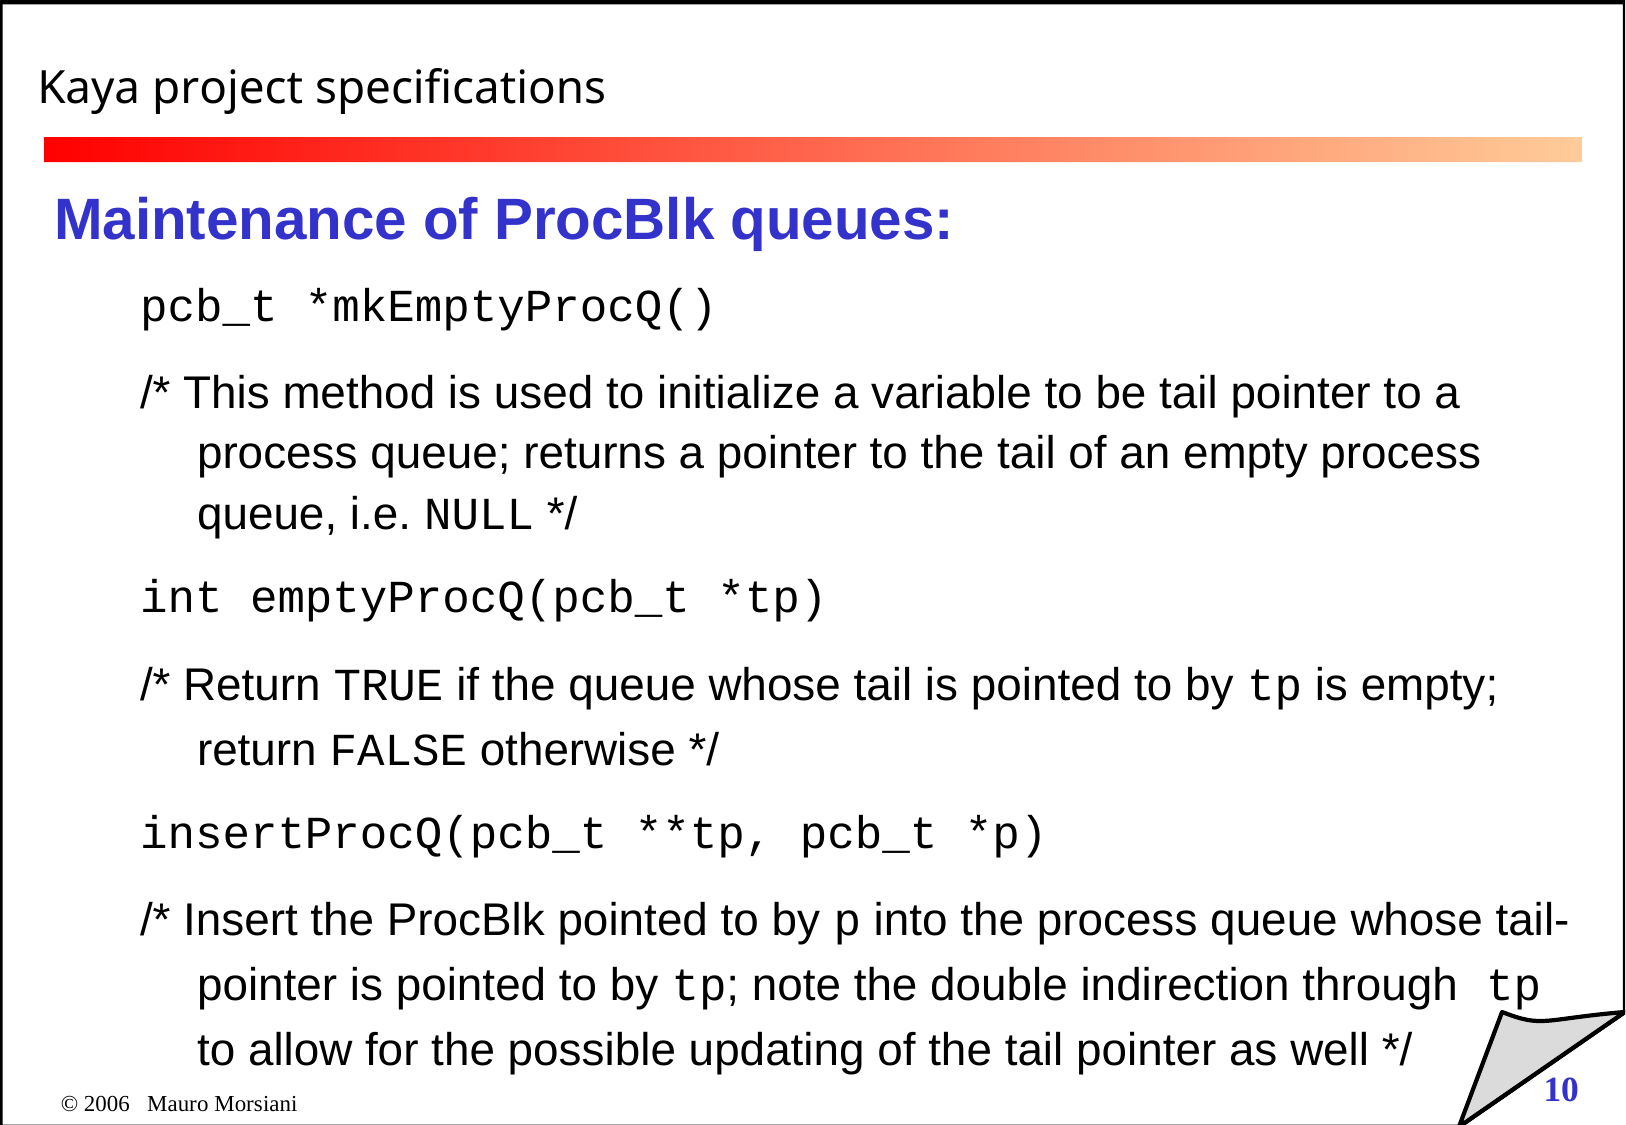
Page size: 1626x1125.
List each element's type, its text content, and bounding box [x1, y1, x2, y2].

list Maintenance of ProcBlk queues: pcb_t *mkEmptyProcQ() /* This method is used to initialize a variable to be tail pointer to a process queue; returns a pointer to the tail of an empty process queue, i.e. NULL */ int emptyProcQ(pcb_t *tp) /* Return TRUE if the queue whose tail is pointed to by tp is empty; return FALSE otherwise */ insertProcQ(pcb_t **tp, pcb_t *p) /* Insert the ProcBlk pointed to by p into the process queue whose tail-pointer is pointed to by tp; note the double indirection through tp to allow for the possible updating of the tail pointer as well */ [54, 187, 1571, 1124]
title Kaya project specifications [37, 44, 1588, 131]
